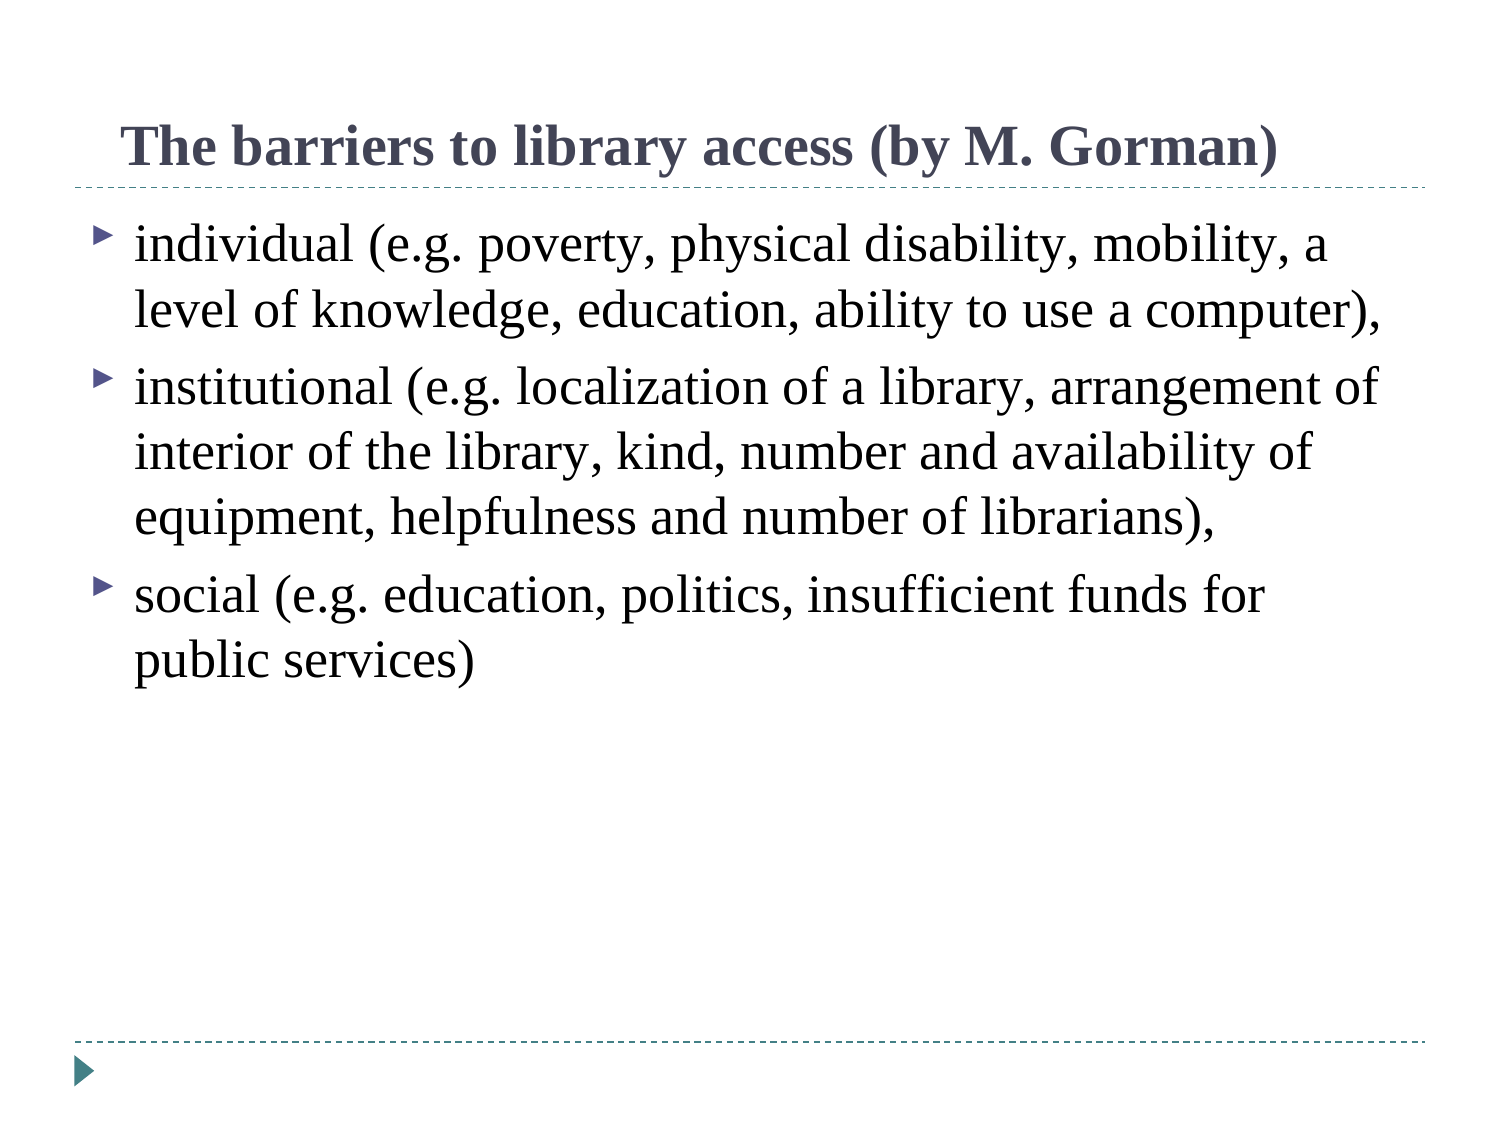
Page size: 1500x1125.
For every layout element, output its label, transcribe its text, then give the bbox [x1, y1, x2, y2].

title The barriers to library access (by M. Gorman) [105, 44, 1426, 185]
list individual (e.g. poverty, physical disability, mobility, a level of knowledge, education, ability to use a computer), institutional (e.g. localization of a library, arrangement of interior of the library, kind, number and availability of equipment, helpfulness and number of librarians), social (e.g. education, politics, insufficient funds for public services) [75, 200, 1426, 1010]
